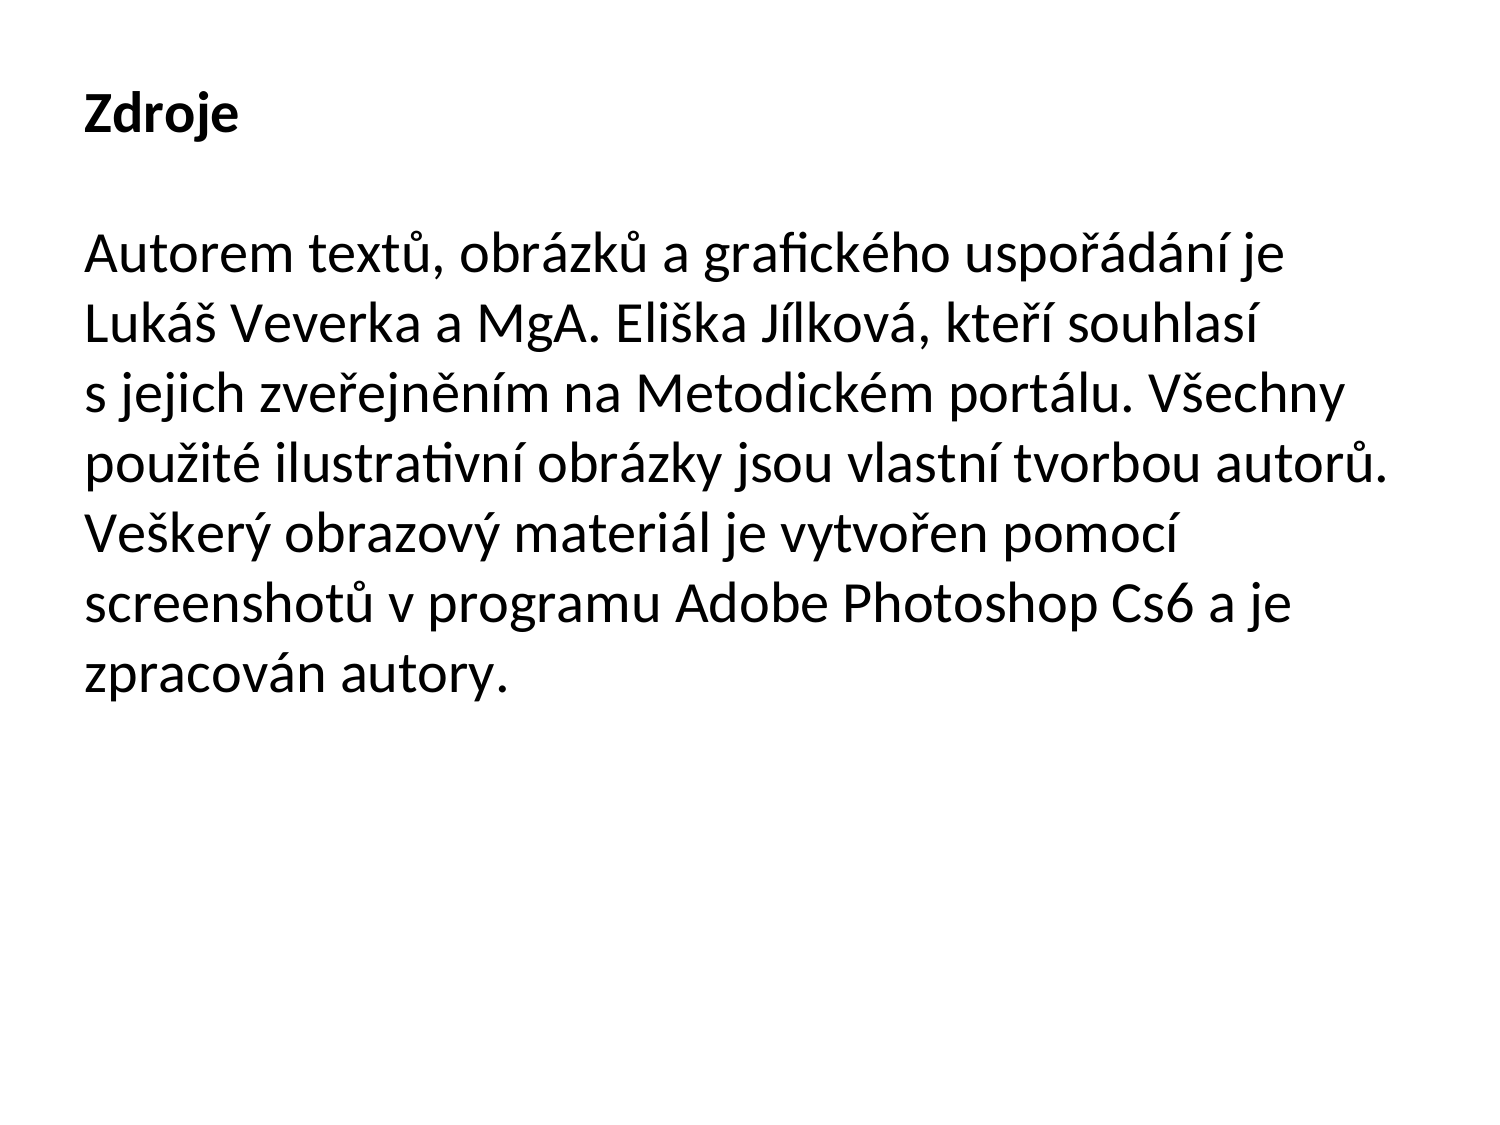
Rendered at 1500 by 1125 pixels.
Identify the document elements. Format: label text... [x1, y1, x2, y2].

text_box Zdroje Autorem textů, obrázků a grafického uspořádání je Lukáš Veverka a MgA. Eliška Jílková, kteří souhlasí s jejich zveřejněním na Metodickém portálu. Všechny použité ilustrativní obrázky jsou vlastní tvorbou autorů. Veškerý obrazový materiál je vytvořen pomocí screenshotů v programu Adobe Photoshop Cs6 a je zpracován autory. [70, 66, 1430, 712]
